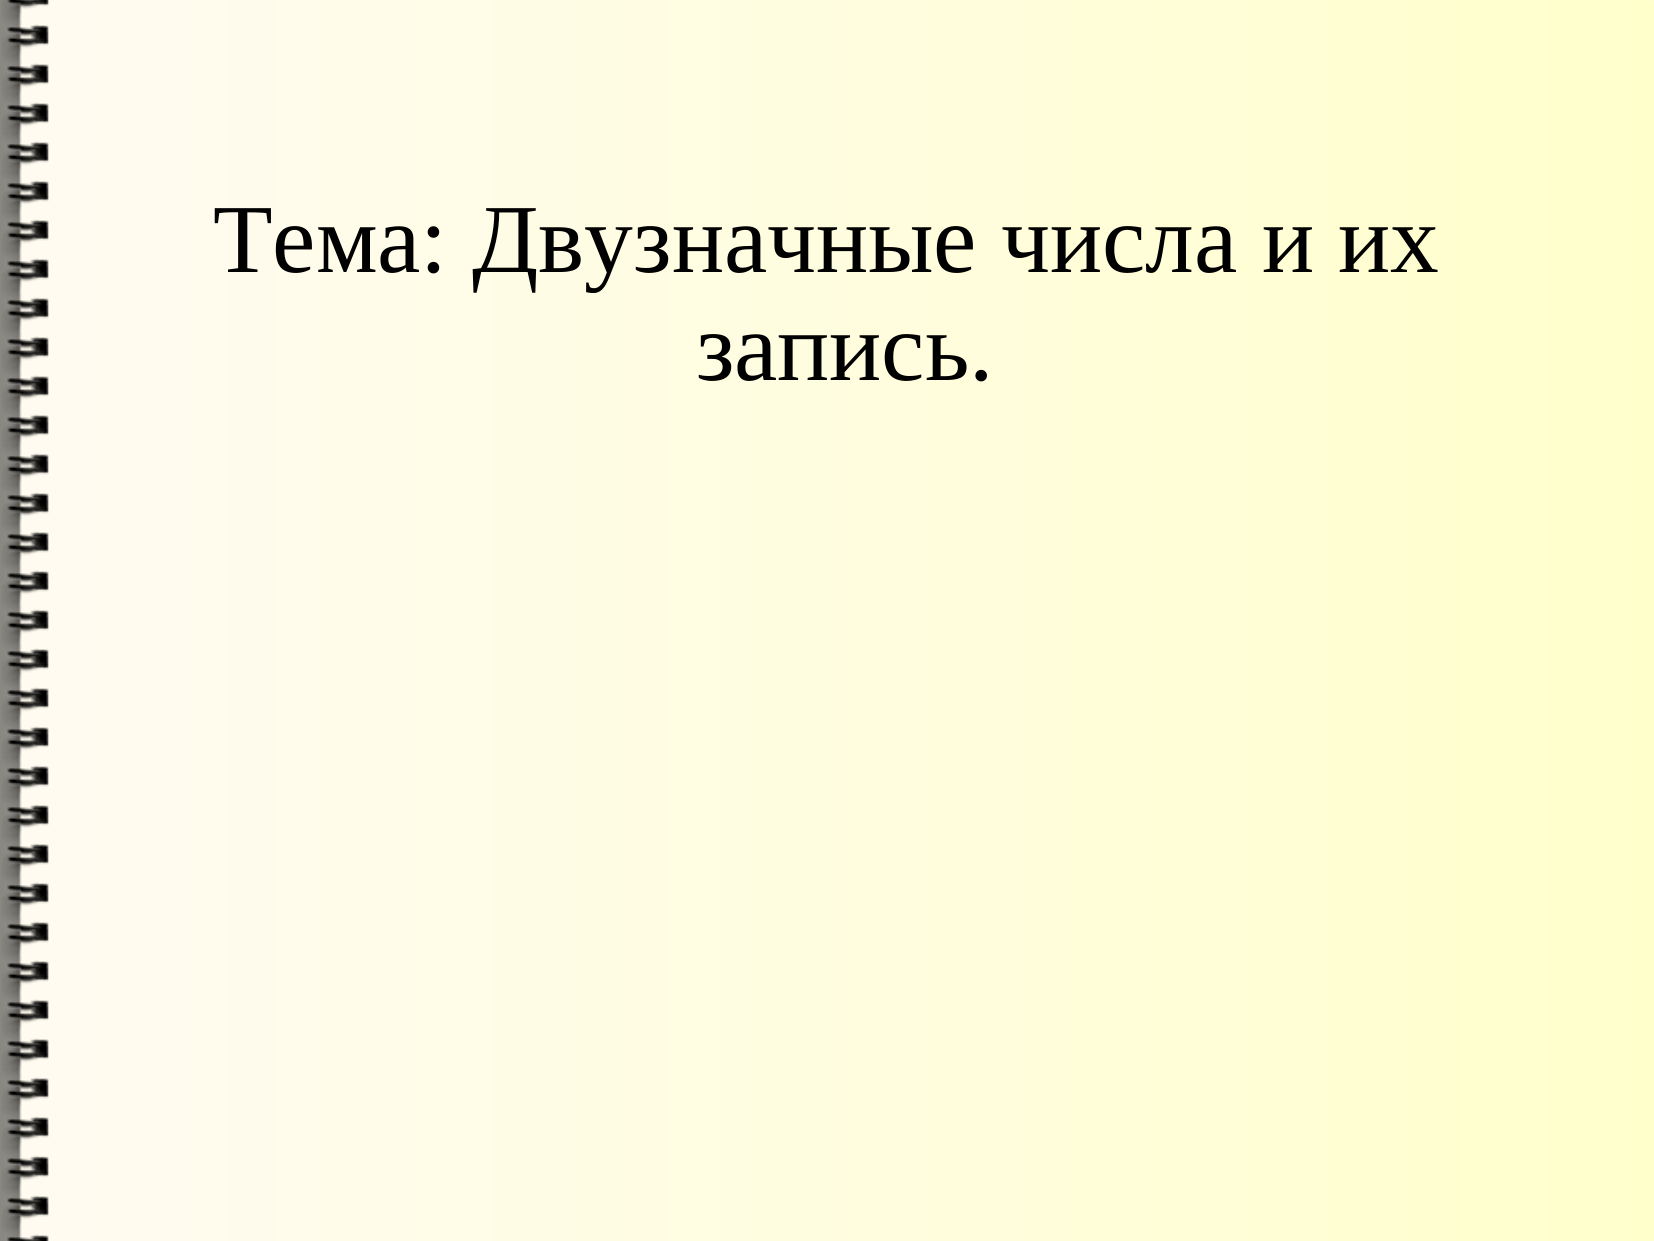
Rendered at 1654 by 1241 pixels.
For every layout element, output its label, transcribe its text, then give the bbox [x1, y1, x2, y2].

title Тема: Двузначные числа и их запись. [121, 185, 1534, 402]
picture [0, 0, 1654, 1241]
